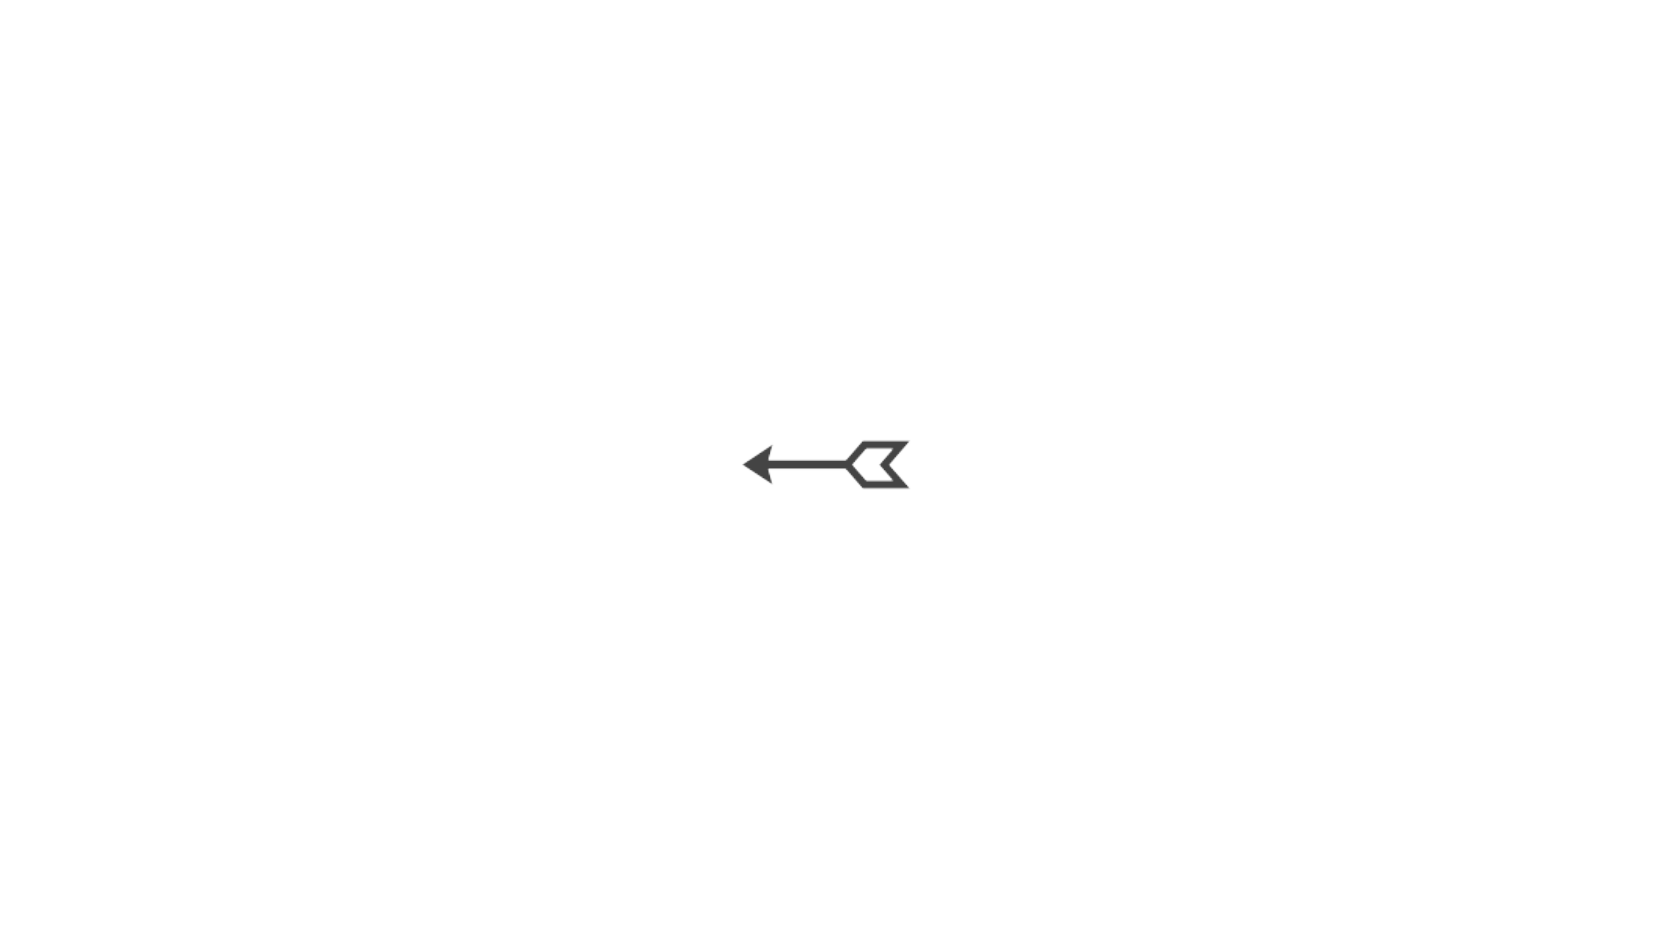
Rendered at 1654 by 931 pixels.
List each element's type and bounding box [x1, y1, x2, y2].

picture [736, 437, 917, 493]
